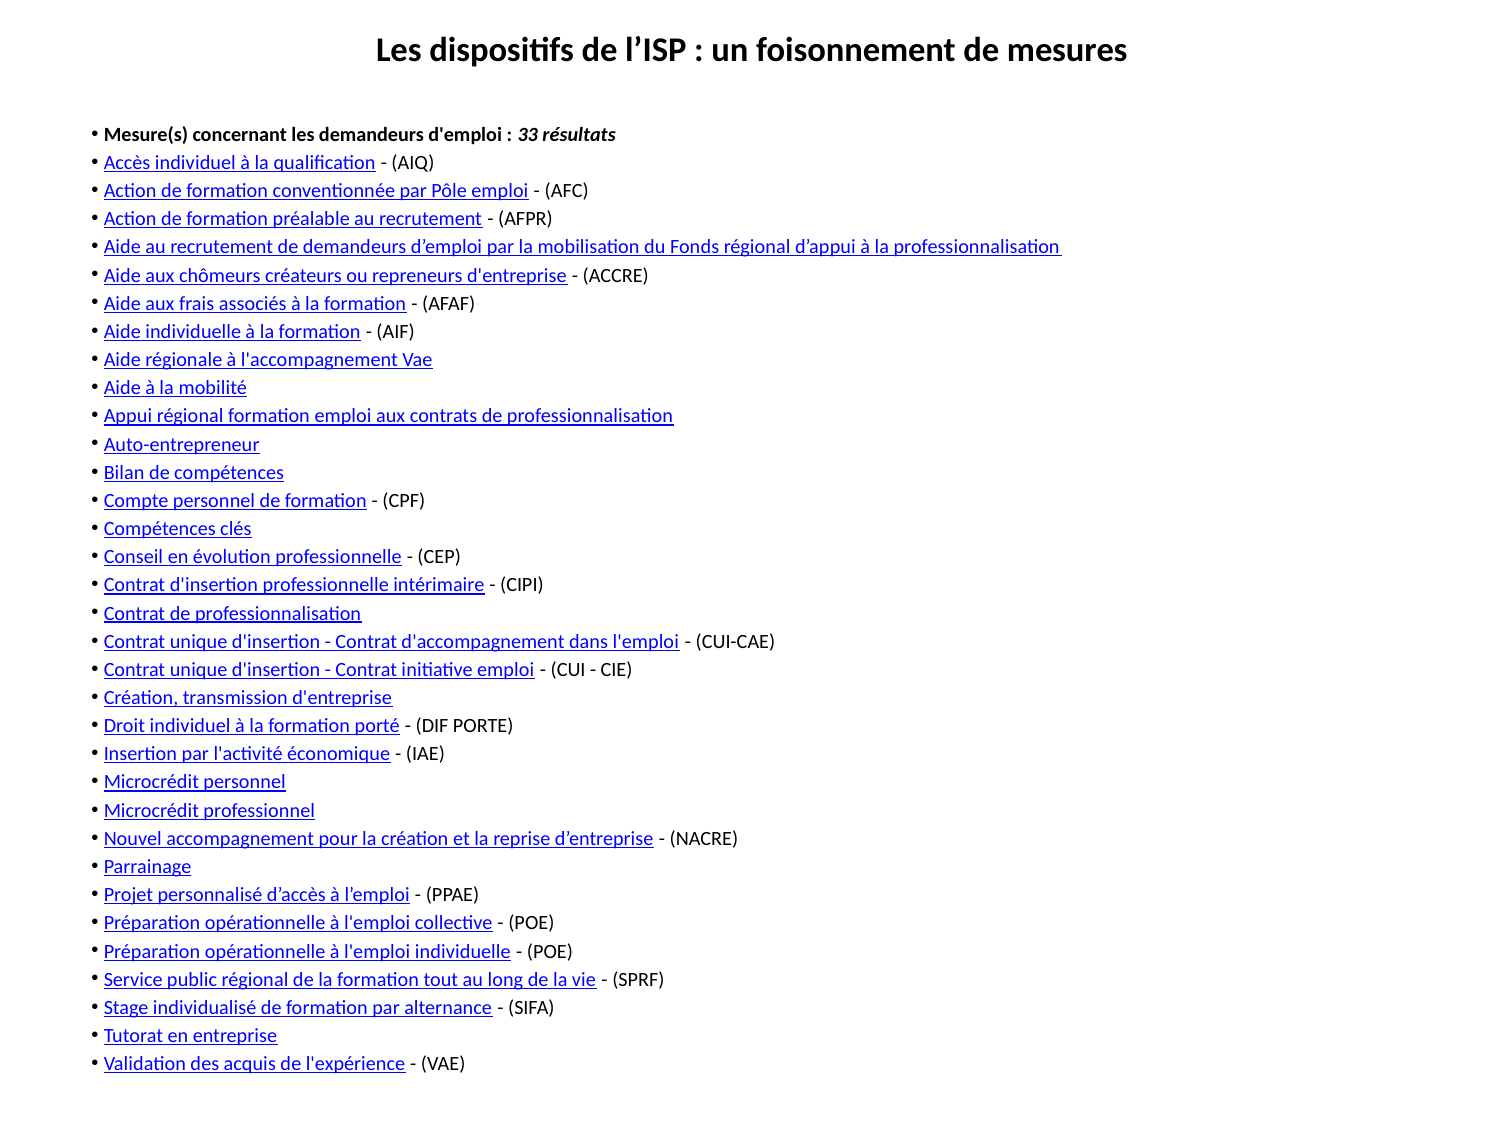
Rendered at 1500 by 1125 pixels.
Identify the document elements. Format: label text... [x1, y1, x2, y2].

title Les dispositifs de l’ISP : un foisonnement de mesures [76, 19, 1427, 76]
list Mesure(s) concernant les demandeurs d'emploi : 33 résultats Accès individuel à la qualification - (AIQ) Action de formation conventionnée par Pôle emploi - (AFC) Action de formation préalable au recrutement - (AFPR) Aide au recrutement de demandeurs d’emploi par la mobilisation du Fonds régional d’appui à la professionnalisation Aide aux chômeurs créateurs ou repreneurs d'entreprise - (ACCRE) Aide aux frais associés à la formation - (AFAF) Aide individuelle à la formation - (AIF) Aide régionale à l'accompagnement Vae Aide à la mobilité Appui régional formation emploi aux contrats de professionnalisation Auto-entrepreneur Bilan de compétences Compte personnel de formation - (CPF) Compétences clés Conseil en évolution professionnelle - (CEP) Contrat d'insertion professionnelle intérimaire - (CIPI) Contrat de professionnalisation Contrat unique d'insertion - Contrat d'accompagnement dans l'emploi - (CUI-CAE) Contrat unique d'insertion - Contrat initiative emploi - (CUI - CIE) Création, transmission d'entreprise Droit individuel à la formation porté - (DIF PORTE) Insertion par l'activité économique - (IAE) Microcrédit personnel Microcrédit professionnel Nouvel accompagnement pour la création et la reprise d’entreprise - (NACRE) Parrainage Projet personnalisé d’accès à l’emploi - (PPAE) Préparation opérationnelle à l'emploi collective - (POE) Préparation opérationnelle à l'emploi individuelle - (POE) Service public régional de la formation tout au long de la vie - (SPRF) Stage individualisé de formation par alternance - (SIFA) Tutorat en entreprise Validation des acquis de l'expérience - (VAE) [76, 113, 1427, 1083]
